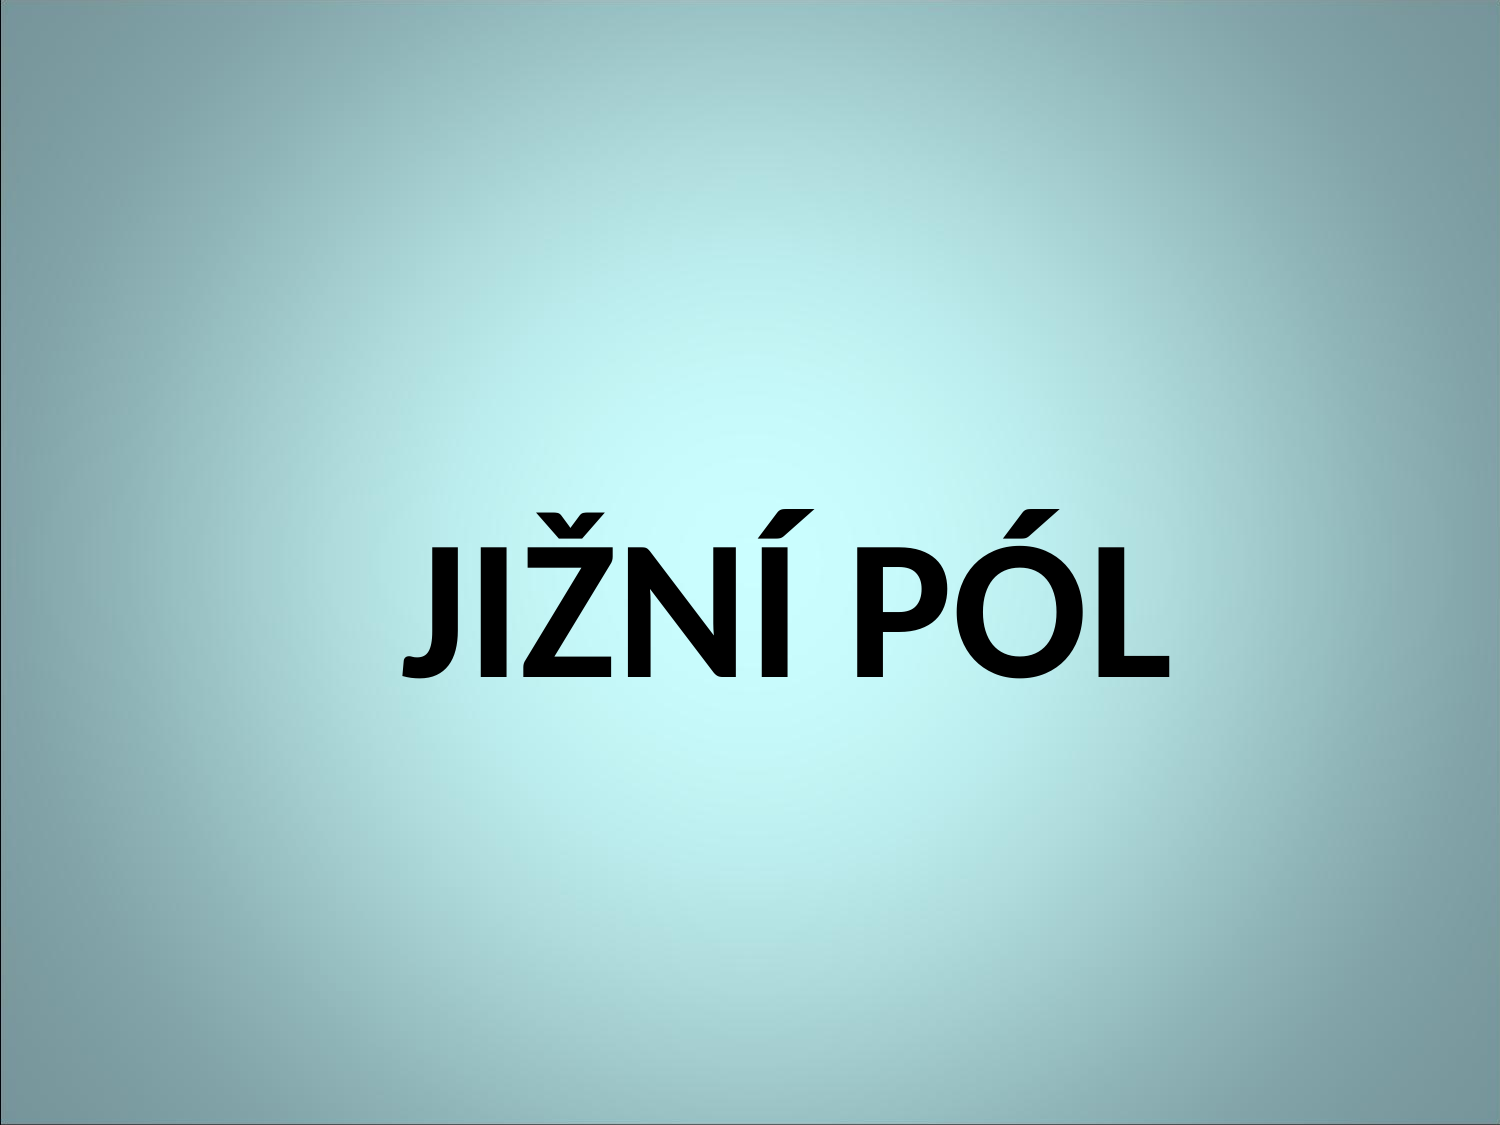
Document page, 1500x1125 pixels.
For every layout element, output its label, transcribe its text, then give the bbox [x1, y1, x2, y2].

picture [0, 0, 1500, 1125]
title JIŽNÍ PÓL [112, 469, 1463, 725]
